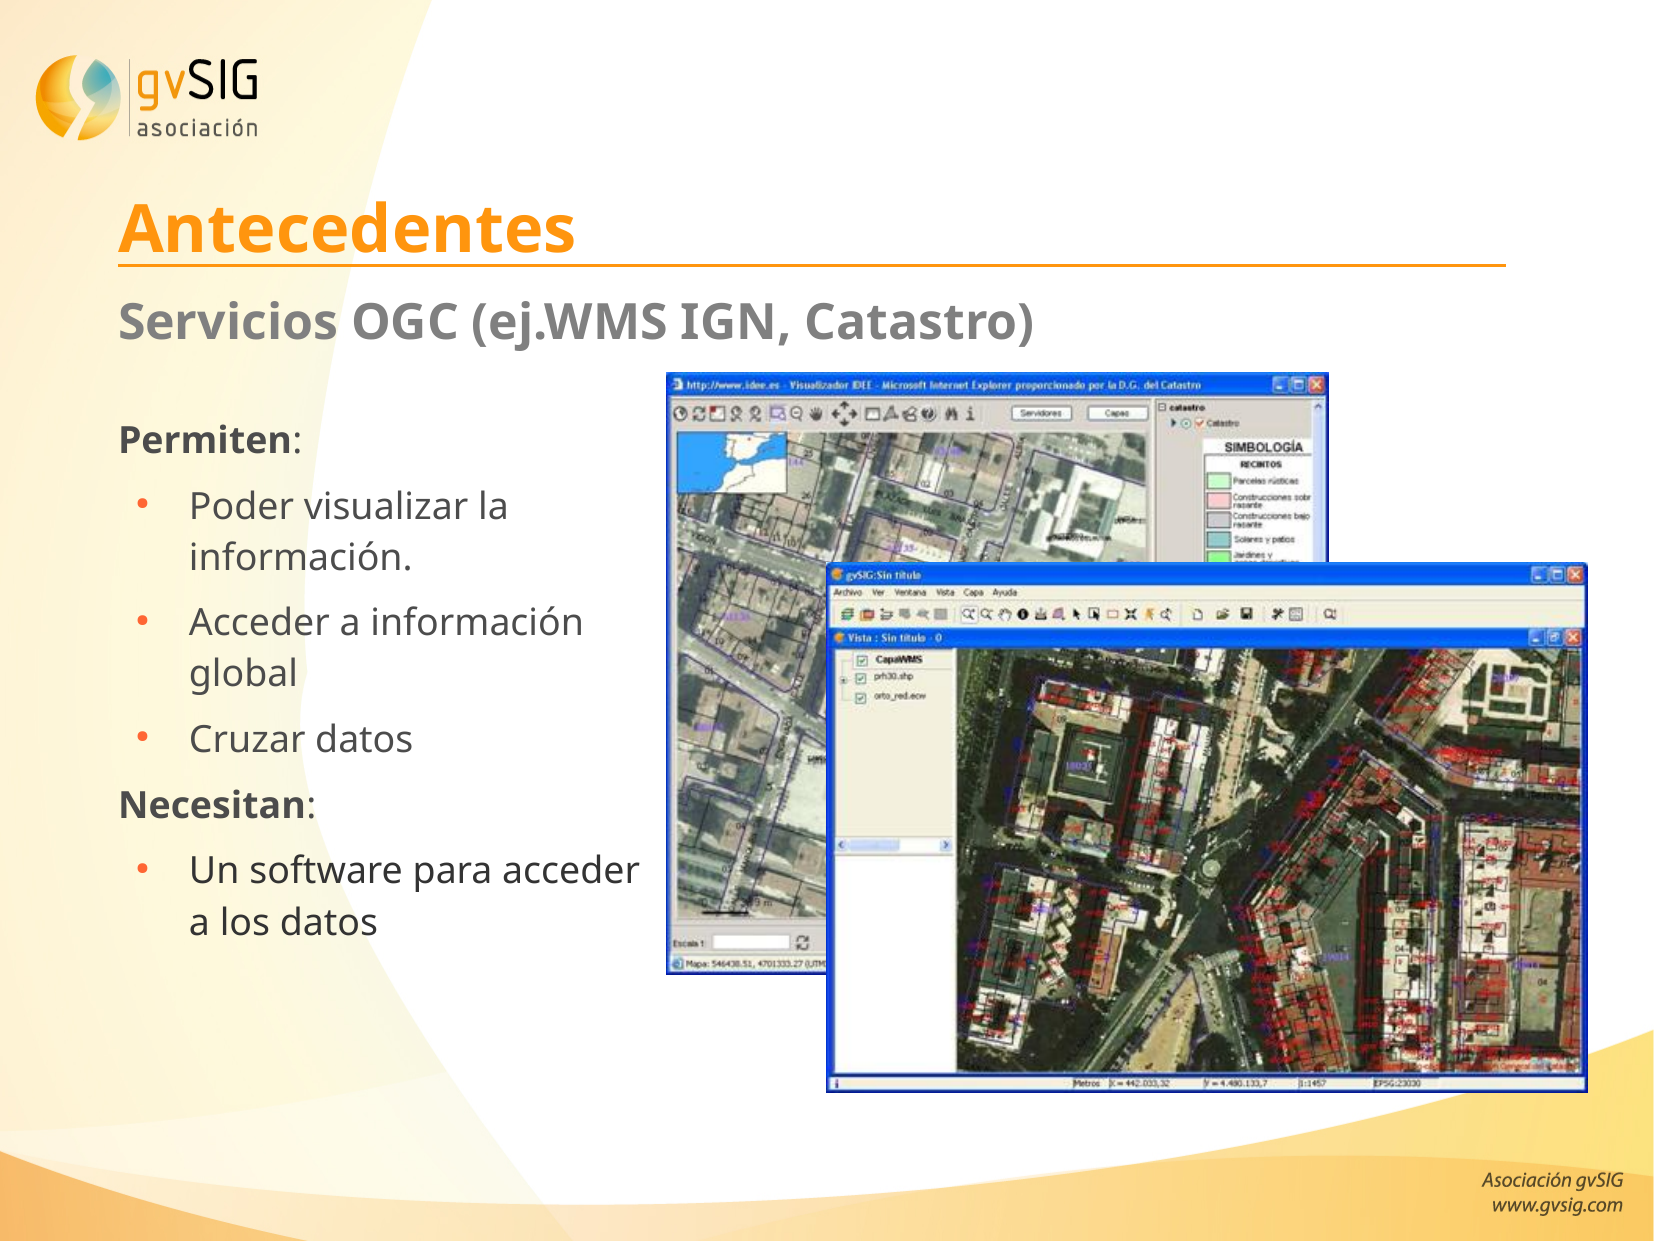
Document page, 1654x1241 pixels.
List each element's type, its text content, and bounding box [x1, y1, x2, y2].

title Antecedentes [118, 177, 1607, 276]
picture [0, 0, 1654, 1241]
list Permiten: Poder visualizar la información. Acceder a información global Cruzar datos Necesitan: Un software para acceder a los datos [118, 413, 650, 1063]
title Servicios OGC (ej.WMS IGN, Catastro) [118, 276, 1477, 365]
